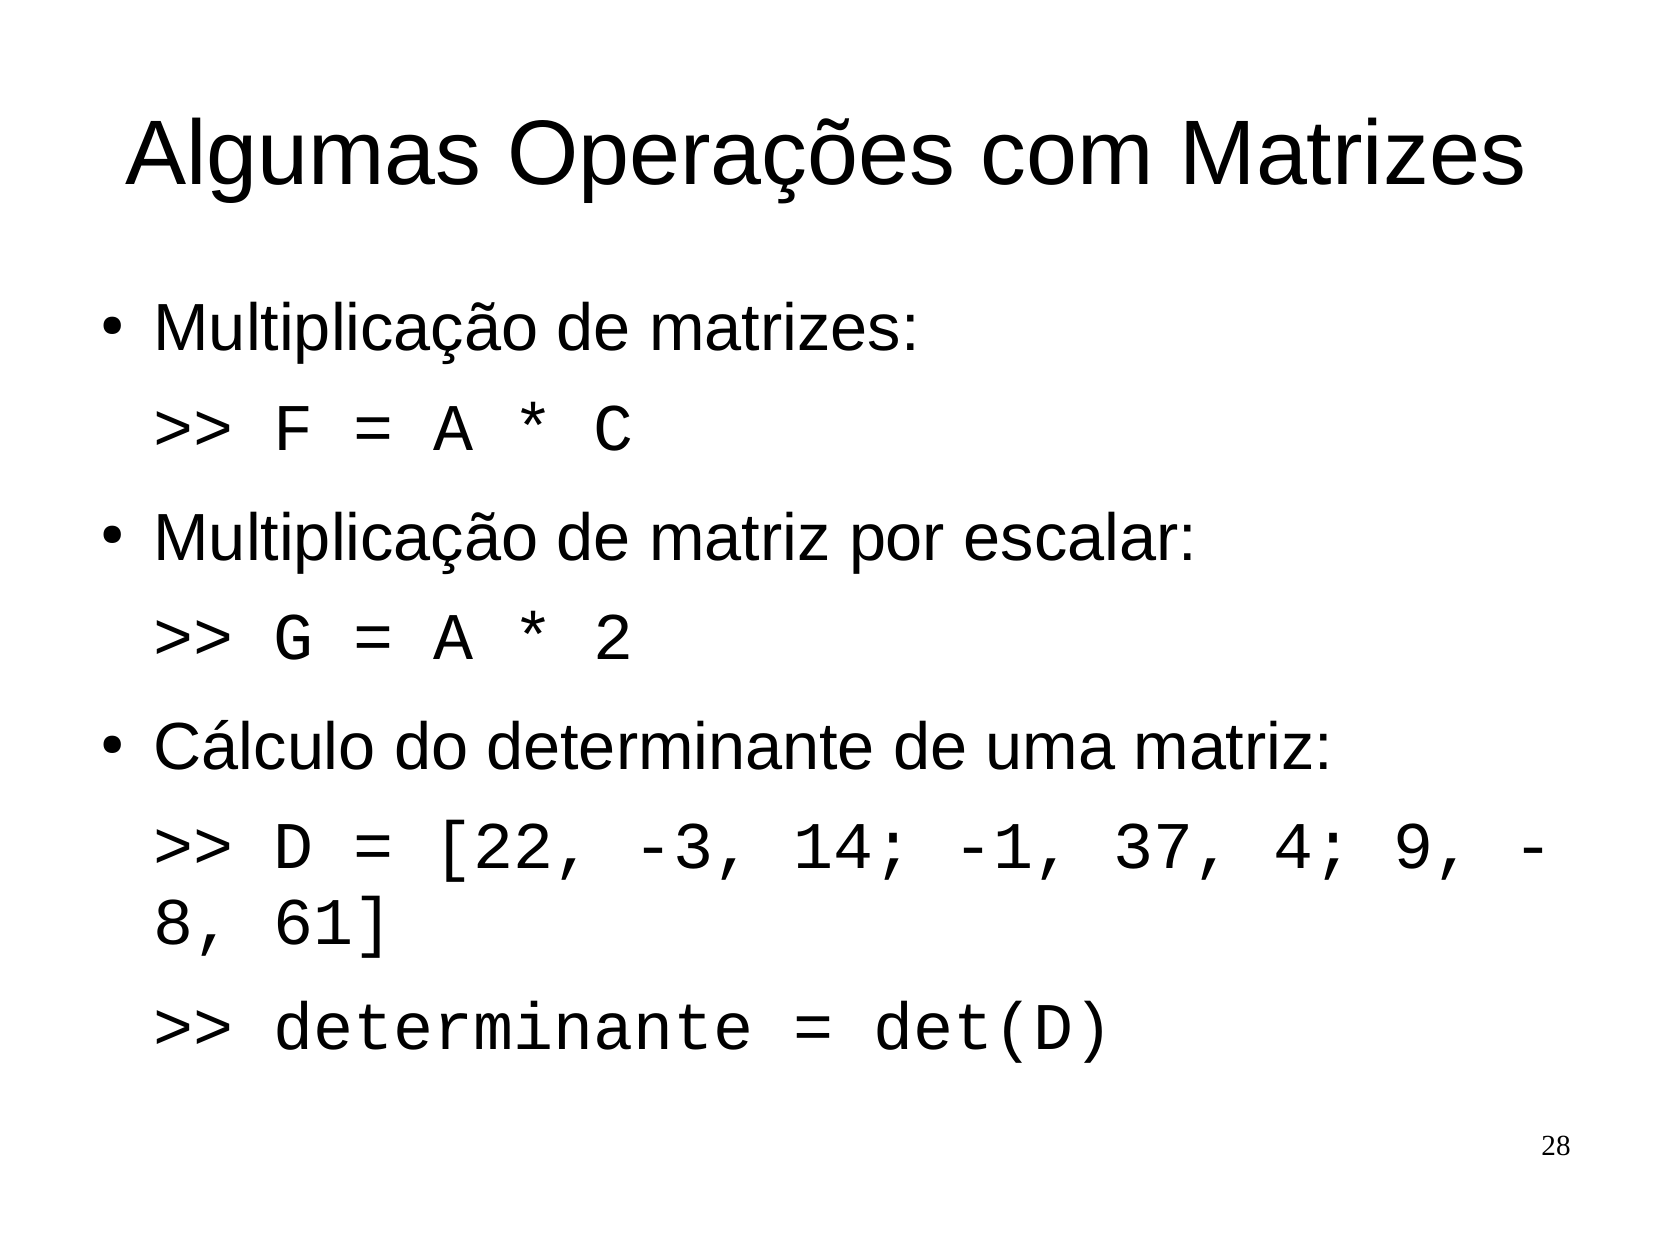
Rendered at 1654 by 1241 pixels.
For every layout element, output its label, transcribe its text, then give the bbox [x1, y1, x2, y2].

title Algumas Operações com Matrizes [82, 49, 1571, 257]
list Multiplicação de matrizes: >> F = A * C Multiplicação de matriz por escalar: >> G = A * 2 Cálculo do determinante de uma matriz: >> D = [22, -3, 14; -1, 37, 4; 9, -8, 61] >> determinante = det(D) [82, 290, 1571, 1146]
